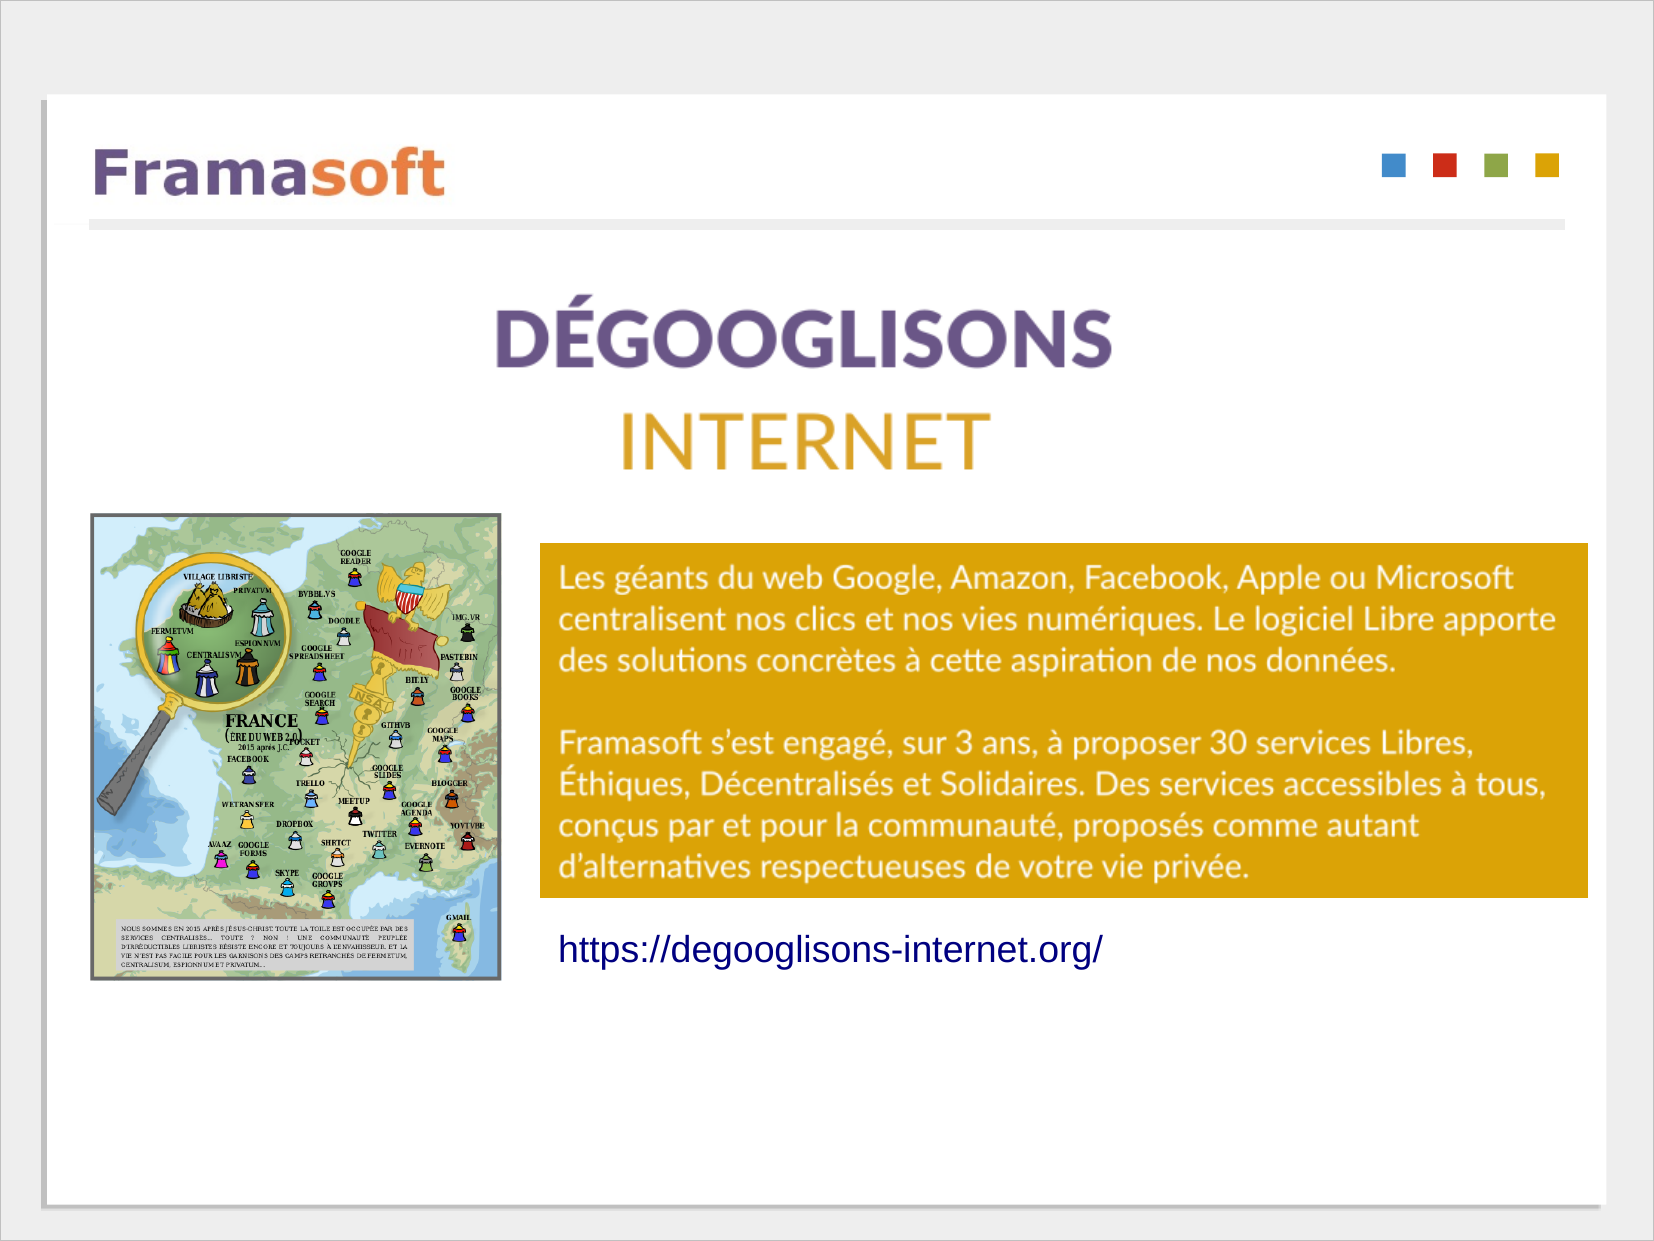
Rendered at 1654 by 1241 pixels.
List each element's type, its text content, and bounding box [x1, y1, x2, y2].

picture [70, 259, 1171, 994]
picture [540, 543, 1588, 898]
picture [54, 104, 508, 225]
text_box https://degooglisons-internet.org/ [543, 921, 1524, 979]
text_box [0, 0, 1654, 1241]
